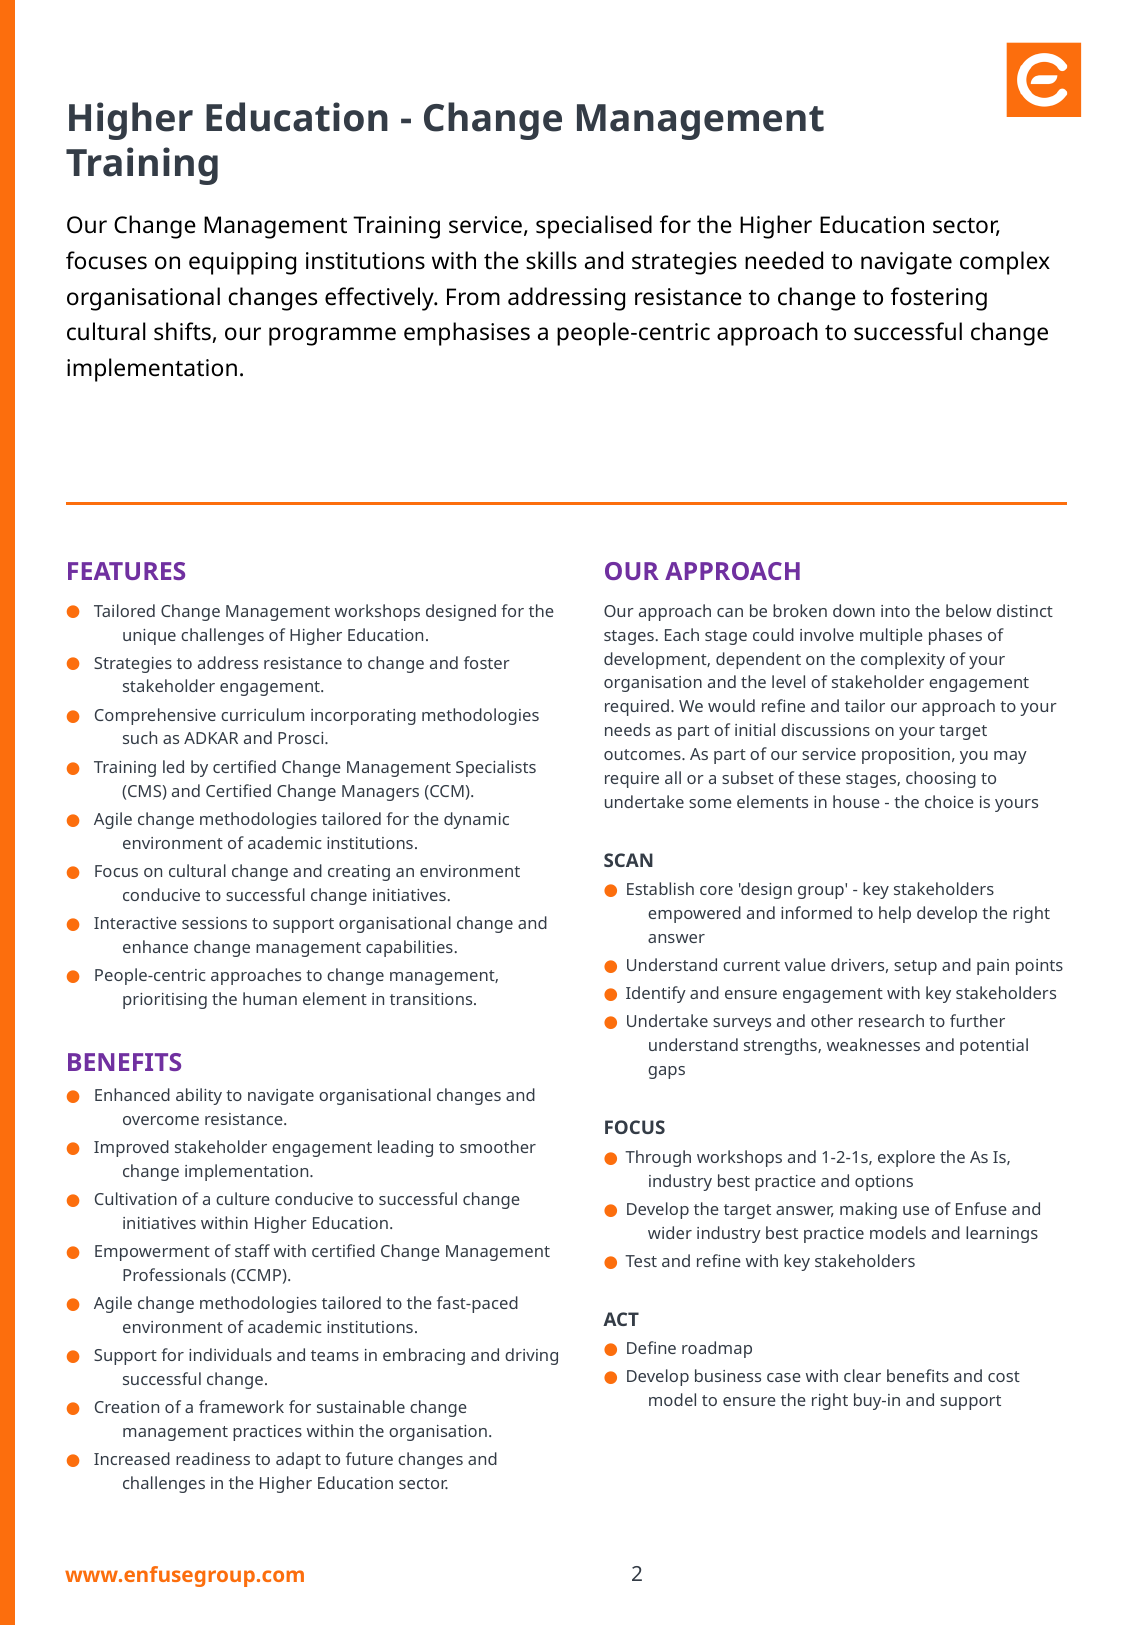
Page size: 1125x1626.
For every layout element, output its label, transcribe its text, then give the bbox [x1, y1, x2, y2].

text_box OUR APPROACH [603, 542, 1068, 594]
text_box Higher Education - Change Management Training [65, 86, 939, 189]
text_box Our Change Management Training service, specialised for the Higher Education sector, focuses on equipping institutions with the skills and strategies needed to navigate complex organisational changes effectively. From addressing resistance to change to fostering cultural shifts, our programme emphasises a people-centric approach to successful change implementation. [65, 194, 1068, 297]
text_box Our approach can be broken down into the below distinct stages. Each stage could involve multiple phases of development, dependent on the complexity of your organisation and the level of stakeholder engagement required. We would refine and tailor our approach to your needs as part of initial discussions on your target outcomes. As part of our service proposition, you may require all or a subset of these stages, choosing to undertake some elements in house - the choice is yours SCAN Establish core 'design group' - key stakeholders empowered and informed to help develop the right answer Understand current value drivers, setup and pain points Identify and ensure engagement with key stakeholders Undertake surveys and other research to further understand strengths, weaknesses and potential gaps FOCUS Through workshops and 1-2-1s, explore the As Is, industry best practice and options Develop the target answer, making use of Enfuse and wider industry best practice models and learnings Test and refine with key stakeholders ACT Define roadmap Develop business case with clear benefits and cost model to ensure the right buy-in and support [603, 594, 1068, 1485]
text_box Tailored Change Management workshops designed for the unique challenges of Higher Education. Strategies to address resistance to change and foster stakeholder engagement. Comprehensive curriculum incorporating methodologies such as ADKAR and Prosci. Training led by certified Change Management Specialists (CMS) and Certified Change Managers (CCM). Agile change methodologies tailored for the dynamic environment of academic institutions. Focus on cultural change and creating an environment conducive to successful change initiatives. Interactive sessions to support organisational change and enhance change management capabilities. People-centric approaches to change management, prioritising the human element in transitions. BENEFITS Enhanced ability to navigate organisational changes and overcome resistance. Improved stakeholder engagement leading to smoother change implementation. Cultivation of a culture conducive to successful change initiatives within Higher Education. Empowerment of staff with certified Change Management Professionals (CCMP). Agile change methodologies tailored to the fast-paced environment of academic institutions. Support for individuals and teams in embracing and driving successful change. Creation of a framework for sustainable change management practices within the organisation. Increased readiness to adapt to future changes and challenges in the Higher Education sector. [65, 588, 563, 1485]
text_box FEATURES [65, 542, 530, 594]
